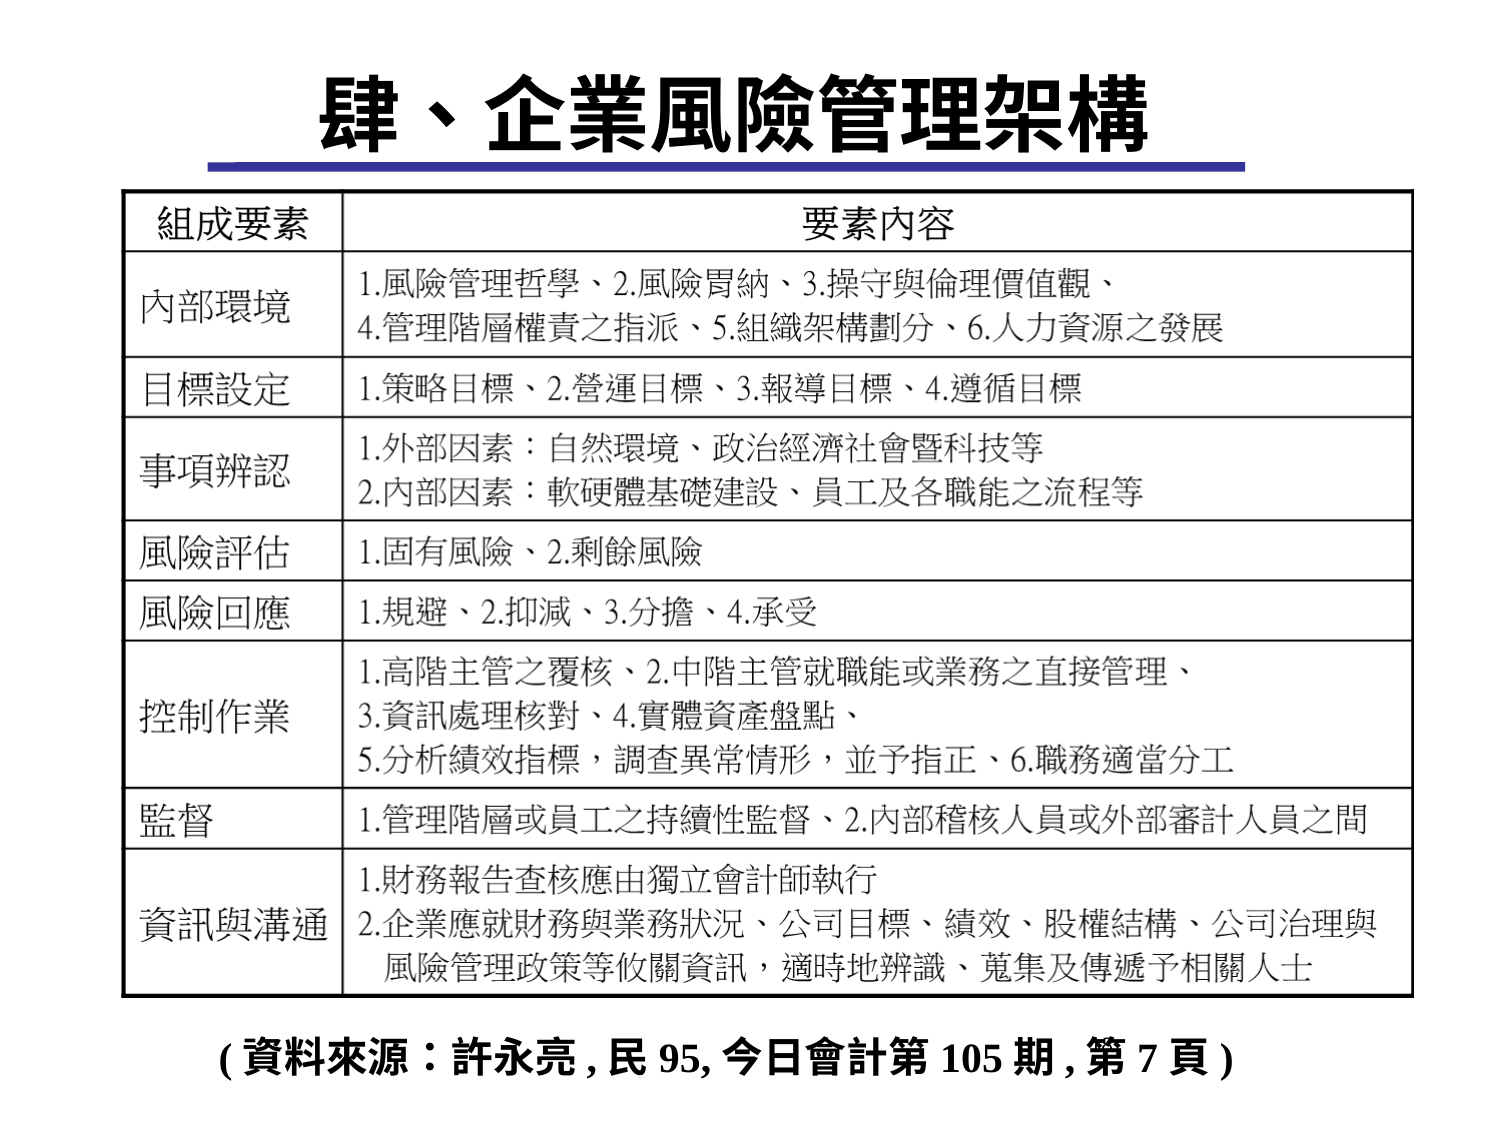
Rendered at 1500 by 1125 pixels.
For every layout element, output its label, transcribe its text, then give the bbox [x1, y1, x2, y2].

picture [115, 187, 1414, 1006]
title 肆、企業風險管理架構 [152, 54, 1315, 148]
text_box 18 [1074, 1024, 1426, 1103]
text_box (資料來源：許永亮,民95,今日會計第105期,第7頁) [135, 1023, 1317, 1089]
